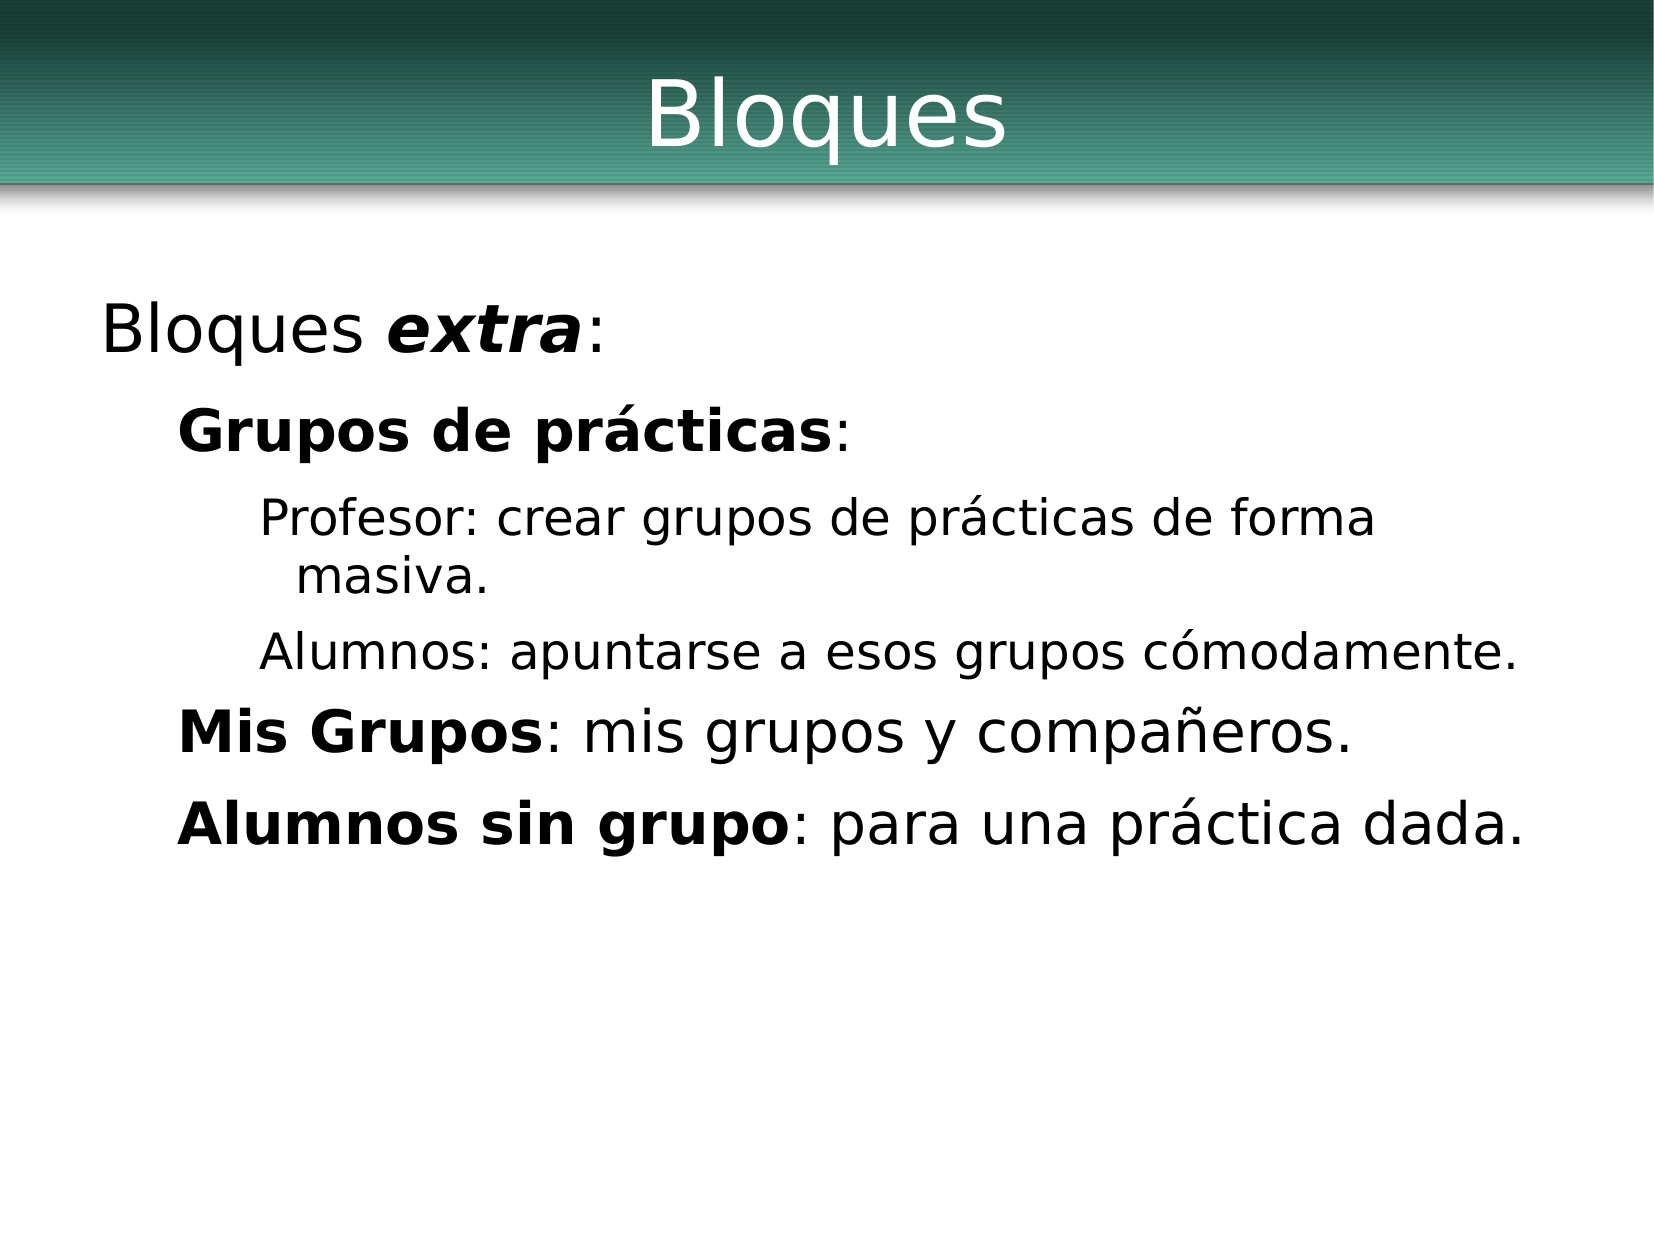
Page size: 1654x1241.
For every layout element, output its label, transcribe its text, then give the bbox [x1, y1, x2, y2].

title Bloques [82, 11, 1571, 219]
list Bloques extra: Grupos de prácticas: Profesor: crear grupos de prácticas de forma masiva. Alumnos: apuntarse a esos grupos cómodamente. Mis Grupos: mis grupos y compañeros. Alumnos sin grupo: para una práctica dada. [82, 290, 1571, 1094]
picture [0, 0, 1654, 225]
